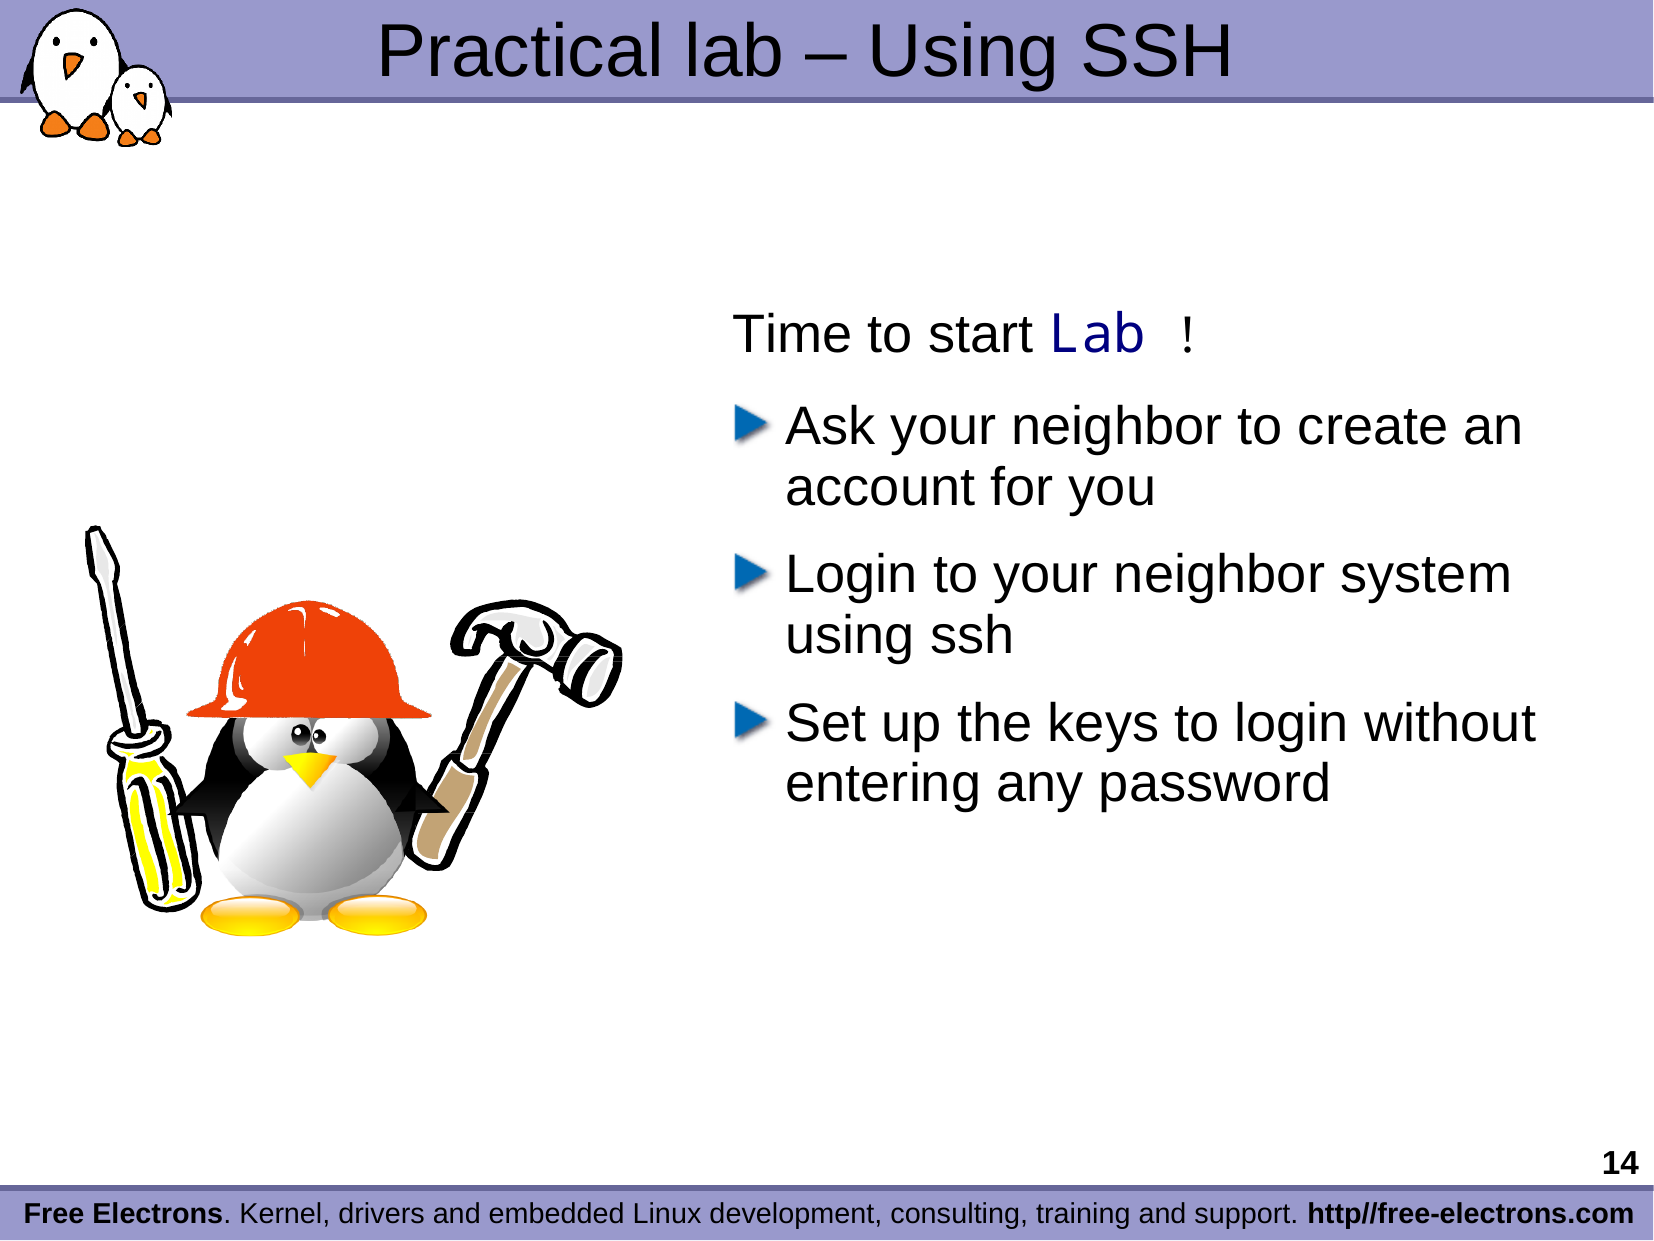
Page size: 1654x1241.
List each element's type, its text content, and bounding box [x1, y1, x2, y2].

text_box [155, 776, 162, 784]
text_box [127, 776, 162, 880]
picture [20, 8, 172, 147]
text_box [133, 745, 162, 759]
title Practical lab – Using SSH [60, 0, 1551, 102]
text_box [450, 599, 623, 863]
picture [162, 597, 452, 937]
text_box [125, 759, 162, 832]
list Time to start Lab ! Ask your neighbor to create an account for you Login to your neighbor system using ssh Set up the keys to login without entering any password [714, 294, 1576, 937]
text_box [85, 525, 162, 913]
text_box [118, 750, 135, 757]
